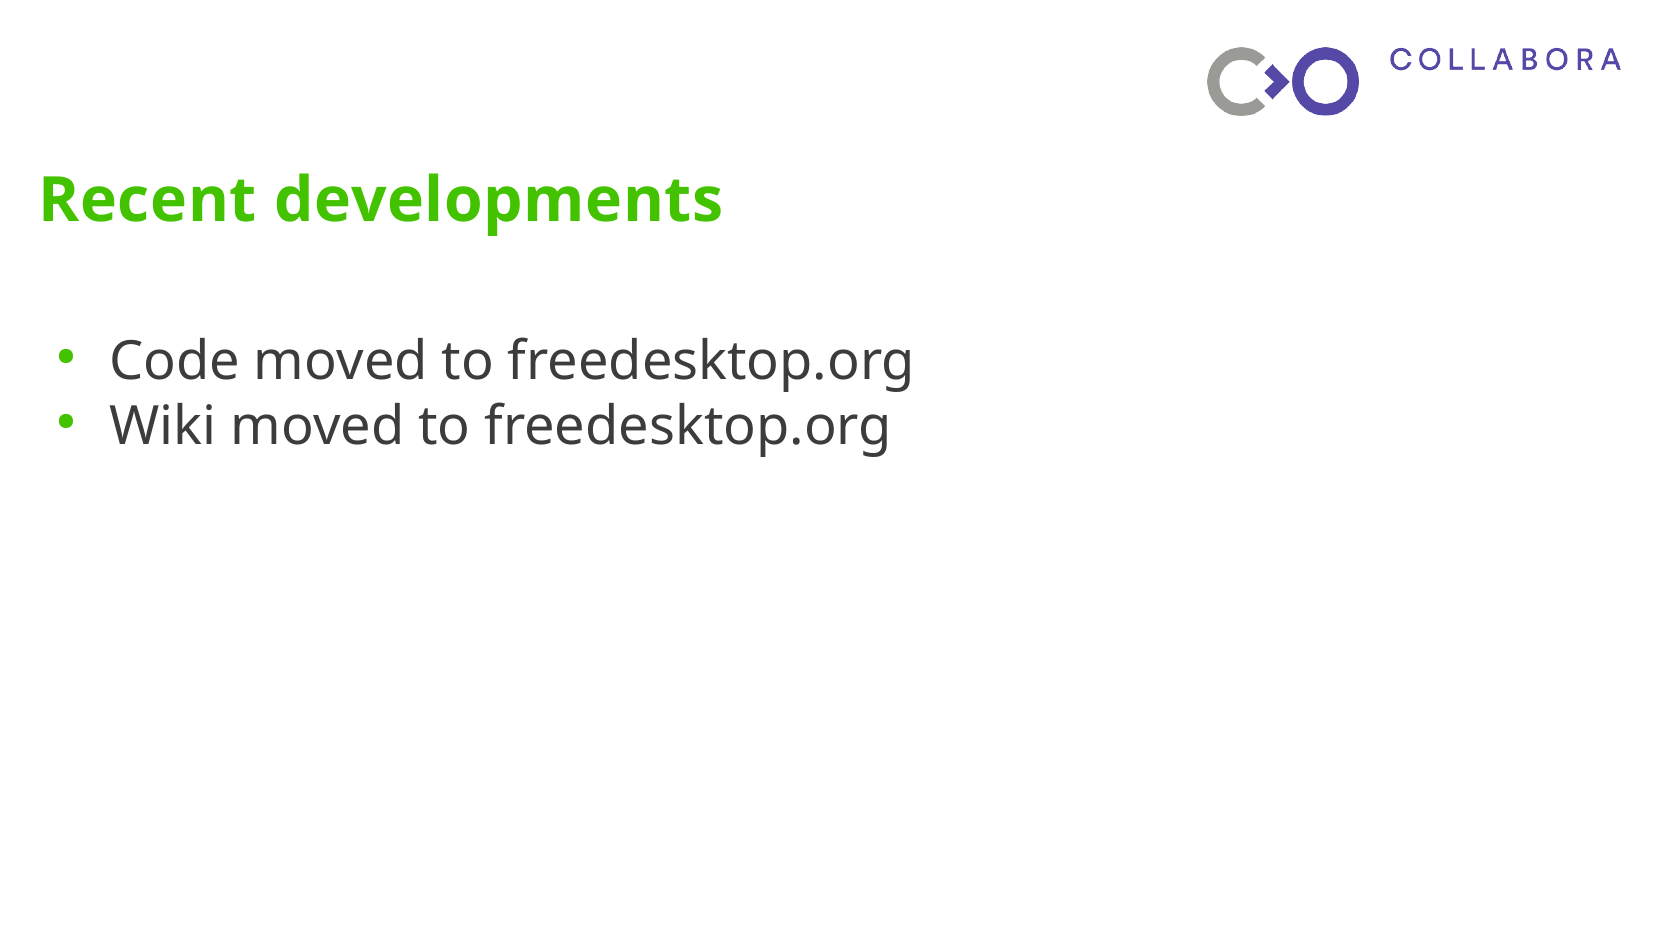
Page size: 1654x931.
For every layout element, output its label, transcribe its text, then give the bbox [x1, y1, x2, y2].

list Code moved to freedesktop.org Wiki moved to freedesktop.org [38, 325, 1614, 581]
title Recent developments [38, 159, 1614, 216]
picture [1207, 47, 1621, 116]
